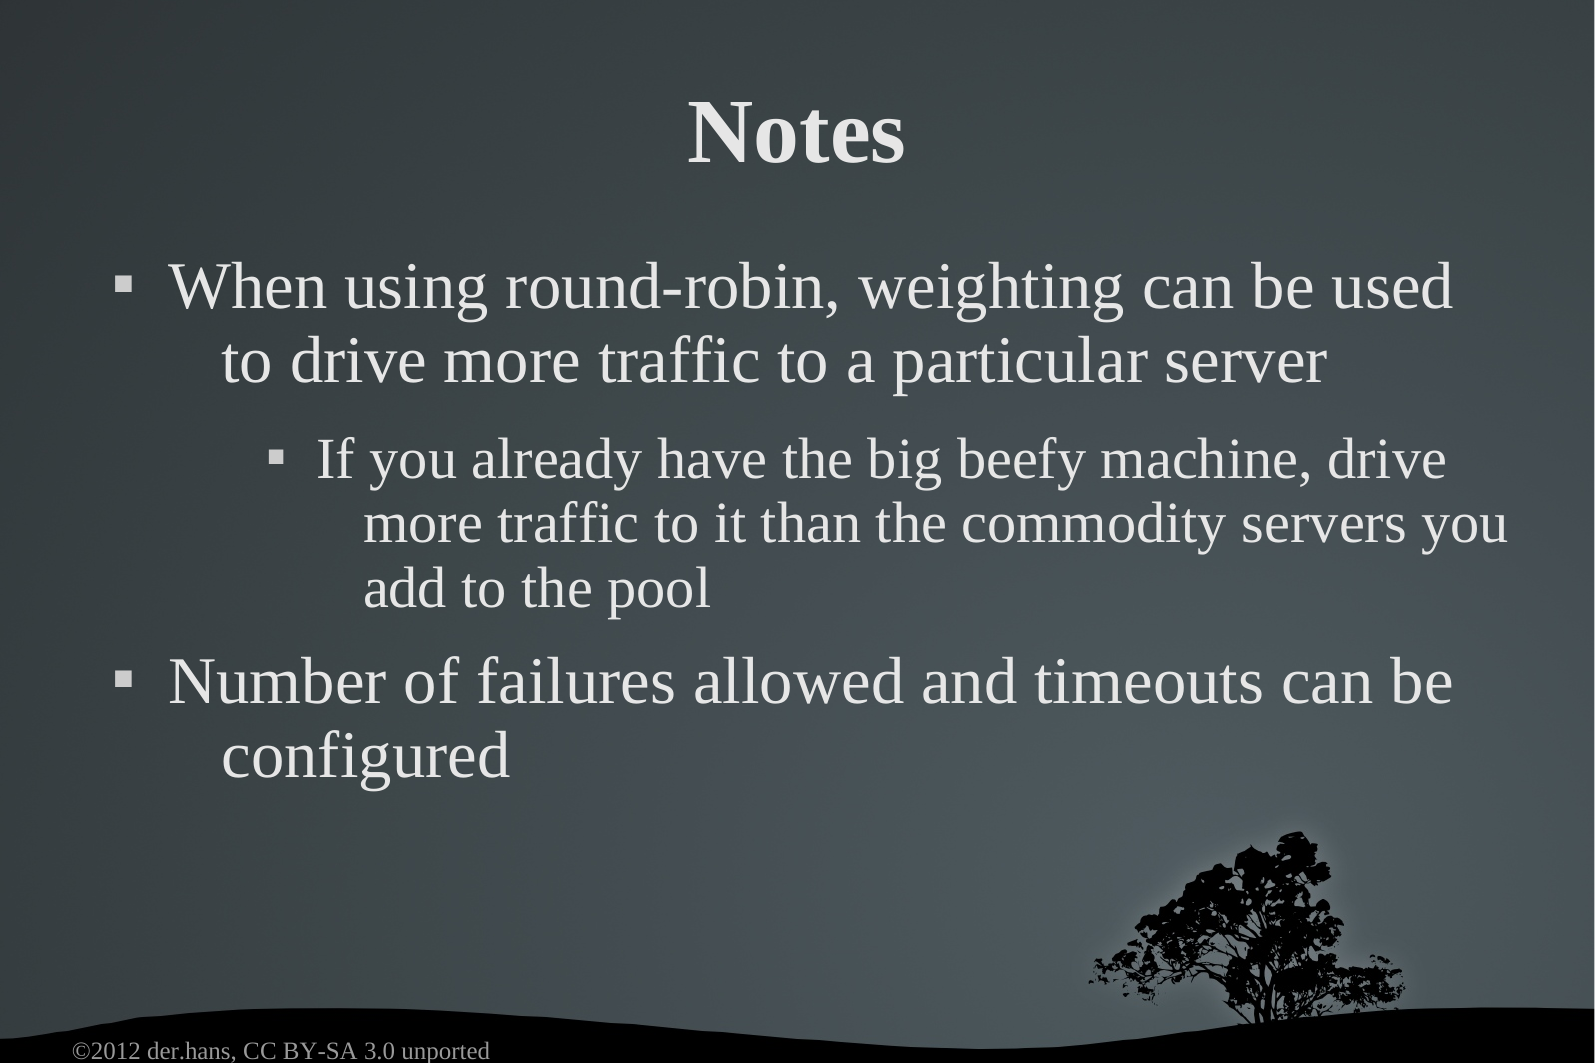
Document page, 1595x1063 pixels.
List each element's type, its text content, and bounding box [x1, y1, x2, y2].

picture [430, 1049, 435, 1058]
picture [0, 0, 1595, 1063]
title Notes [79, 49, 1515, 213]
list When using round-robin, weighting can be used to drive more traffic to a particular server If you already have the big beefy machine, drive more traffic to it than the commodity servers you add to the pool Number of failures allowed and timeouts can be configured [79, 248, 1515, 936]
